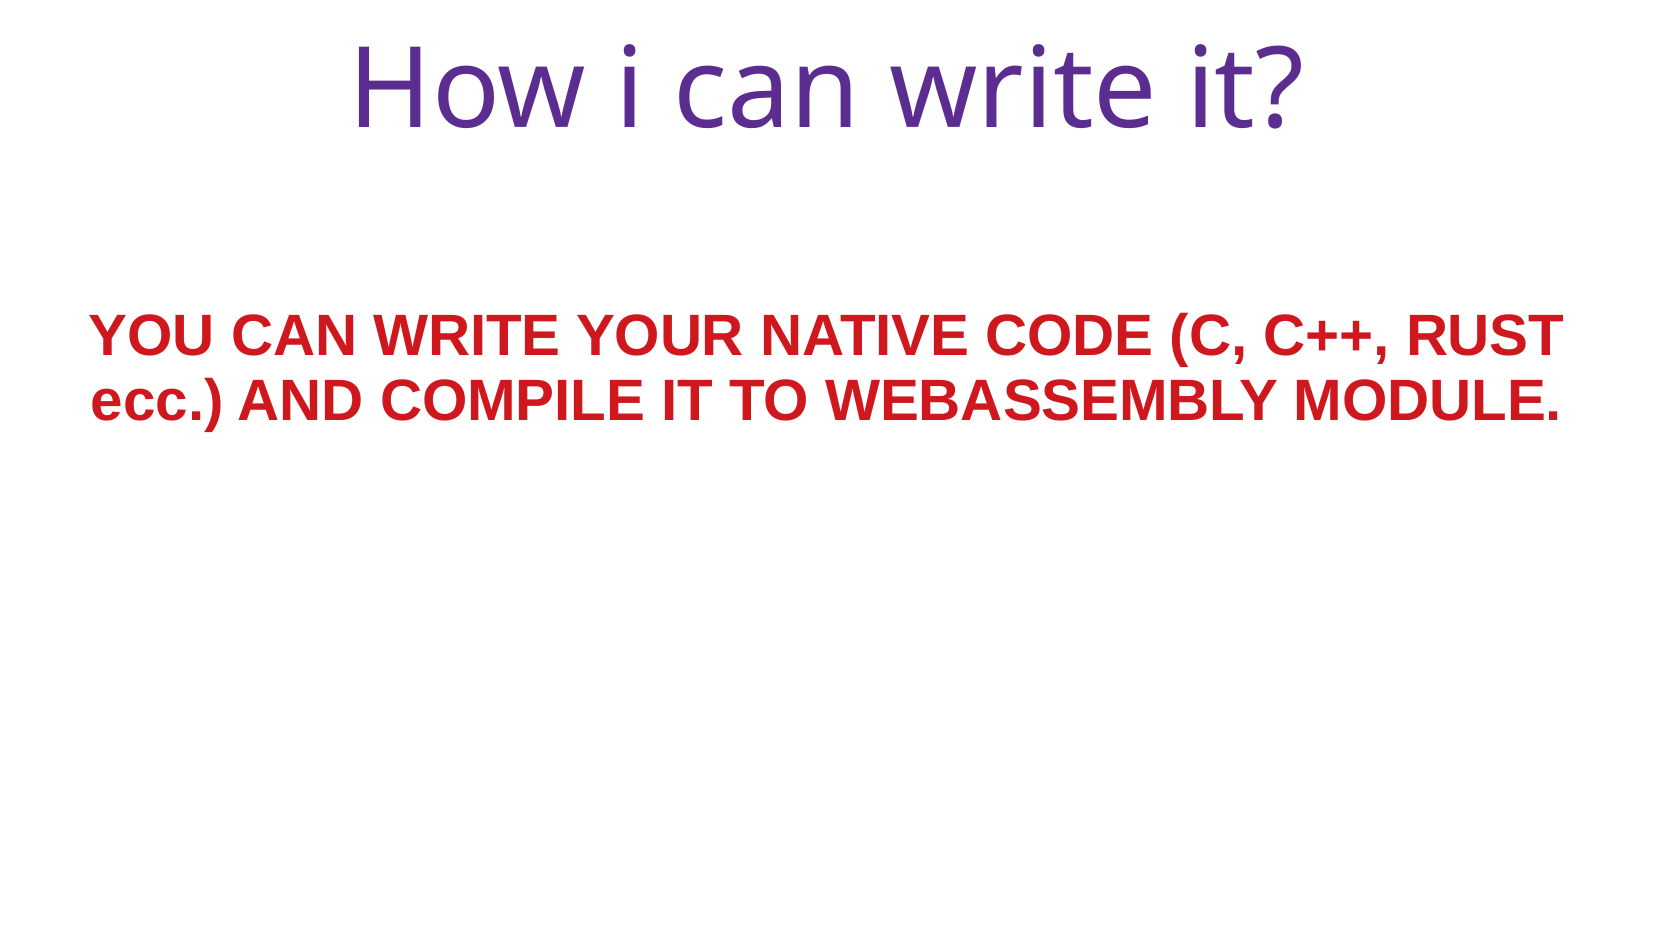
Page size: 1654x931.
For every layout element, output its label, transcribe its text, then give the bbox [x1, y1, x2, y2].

title How i can write it? [0, 5, 1654, 162]
text_box YOU CAN WRITE YOUR NATIVE CODE (C, C++, RUST ecc.) AND COMPILE IT TO WEBASSEMBLY MODULE. [0, 295, 1654, 441]
